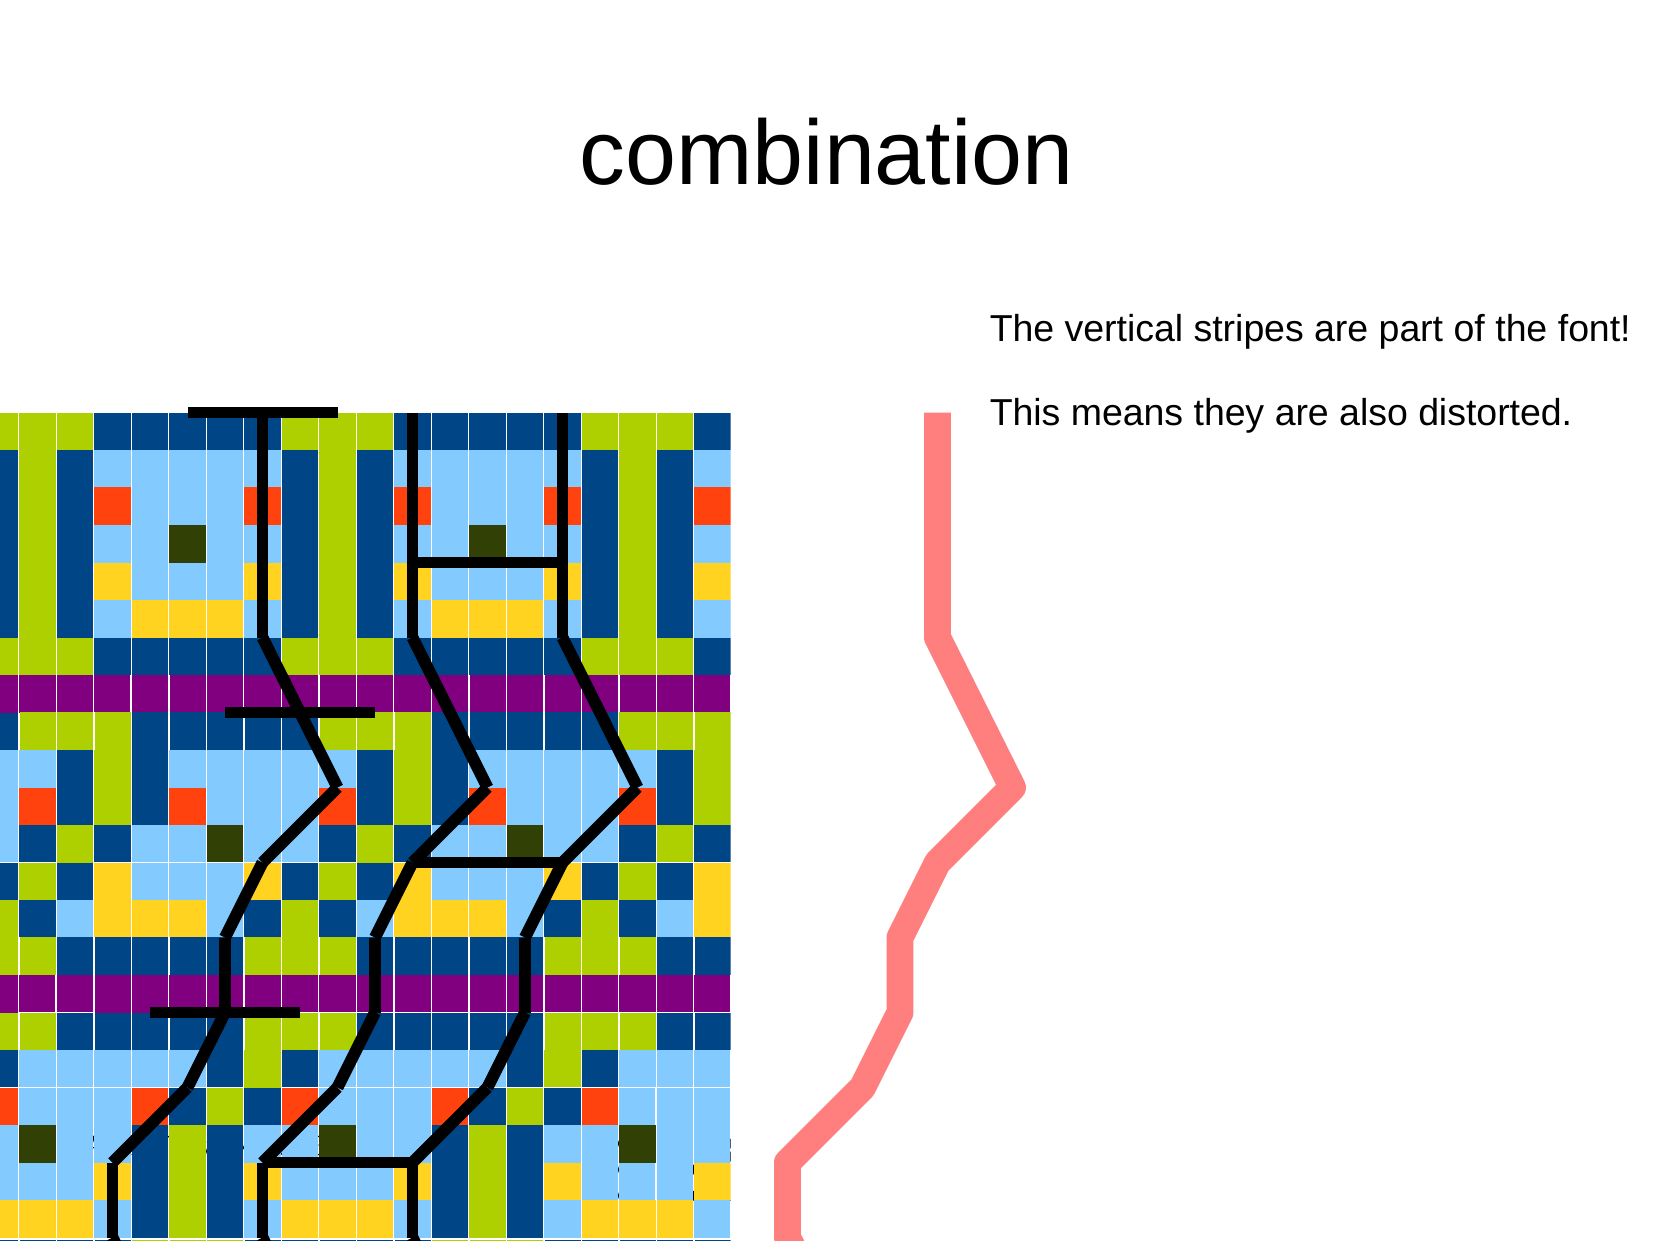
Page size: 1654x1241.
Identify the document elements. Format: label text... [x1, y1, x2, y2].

title combination [82, 49, 1571, 257]
text_box [730, 375, 1654, 1241]
picture [600, 1124, 730, 1241]
text_box The vertical stripes are part of the font! This means they are also distorted. [975, 300, 1646, 483]
